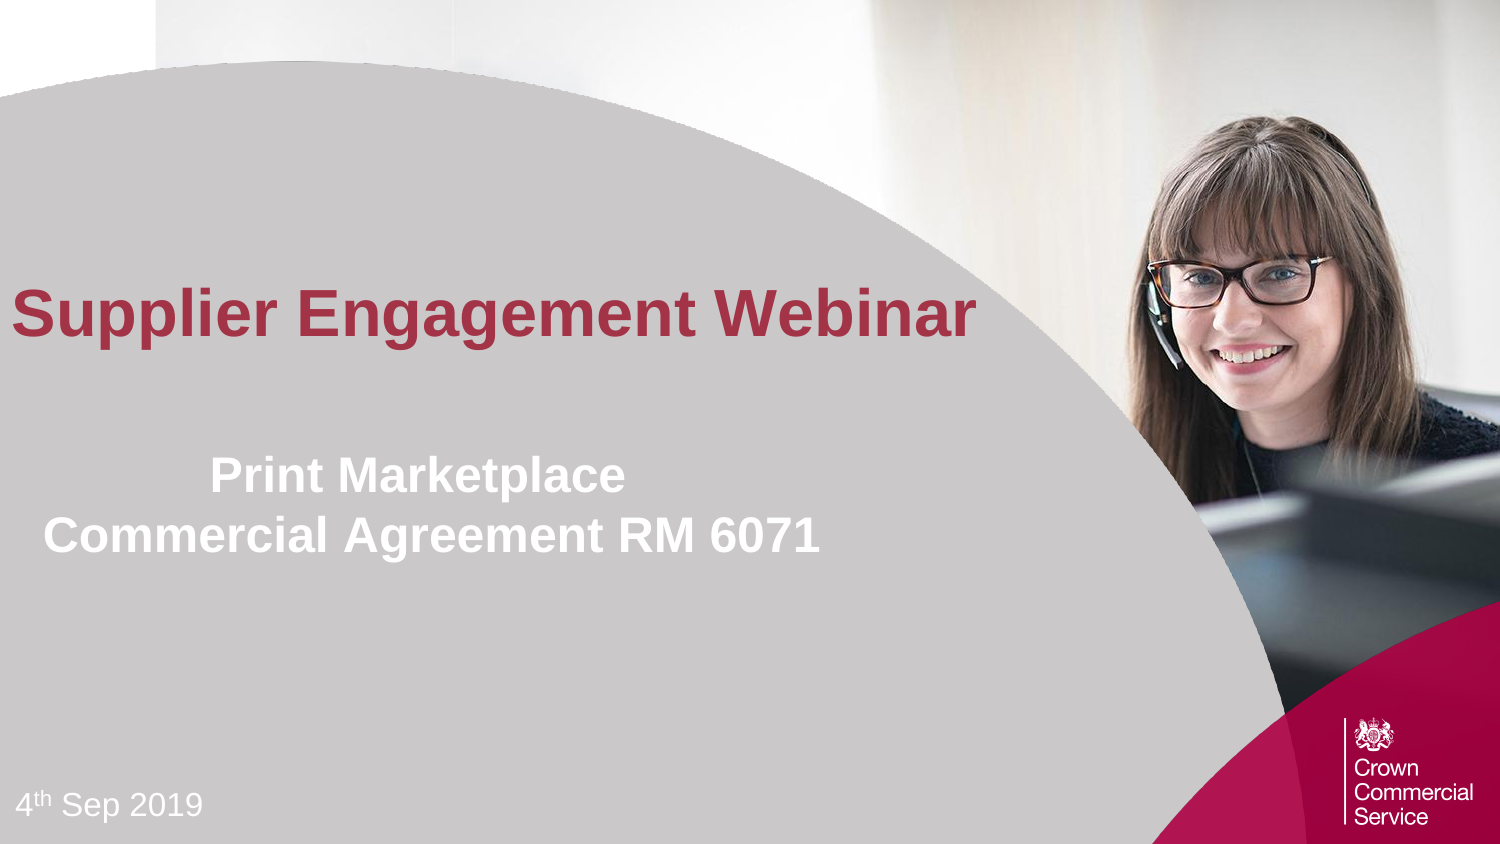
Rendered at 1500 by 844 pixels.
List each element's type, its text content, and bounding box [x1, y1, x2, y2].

title Supplier Engagement Webinar [0, 254, 1394, 359]
text_box Print Marketplace Commercial Agreement RM 6071 4th Sep 2019 [0, 427, 889, 844]
